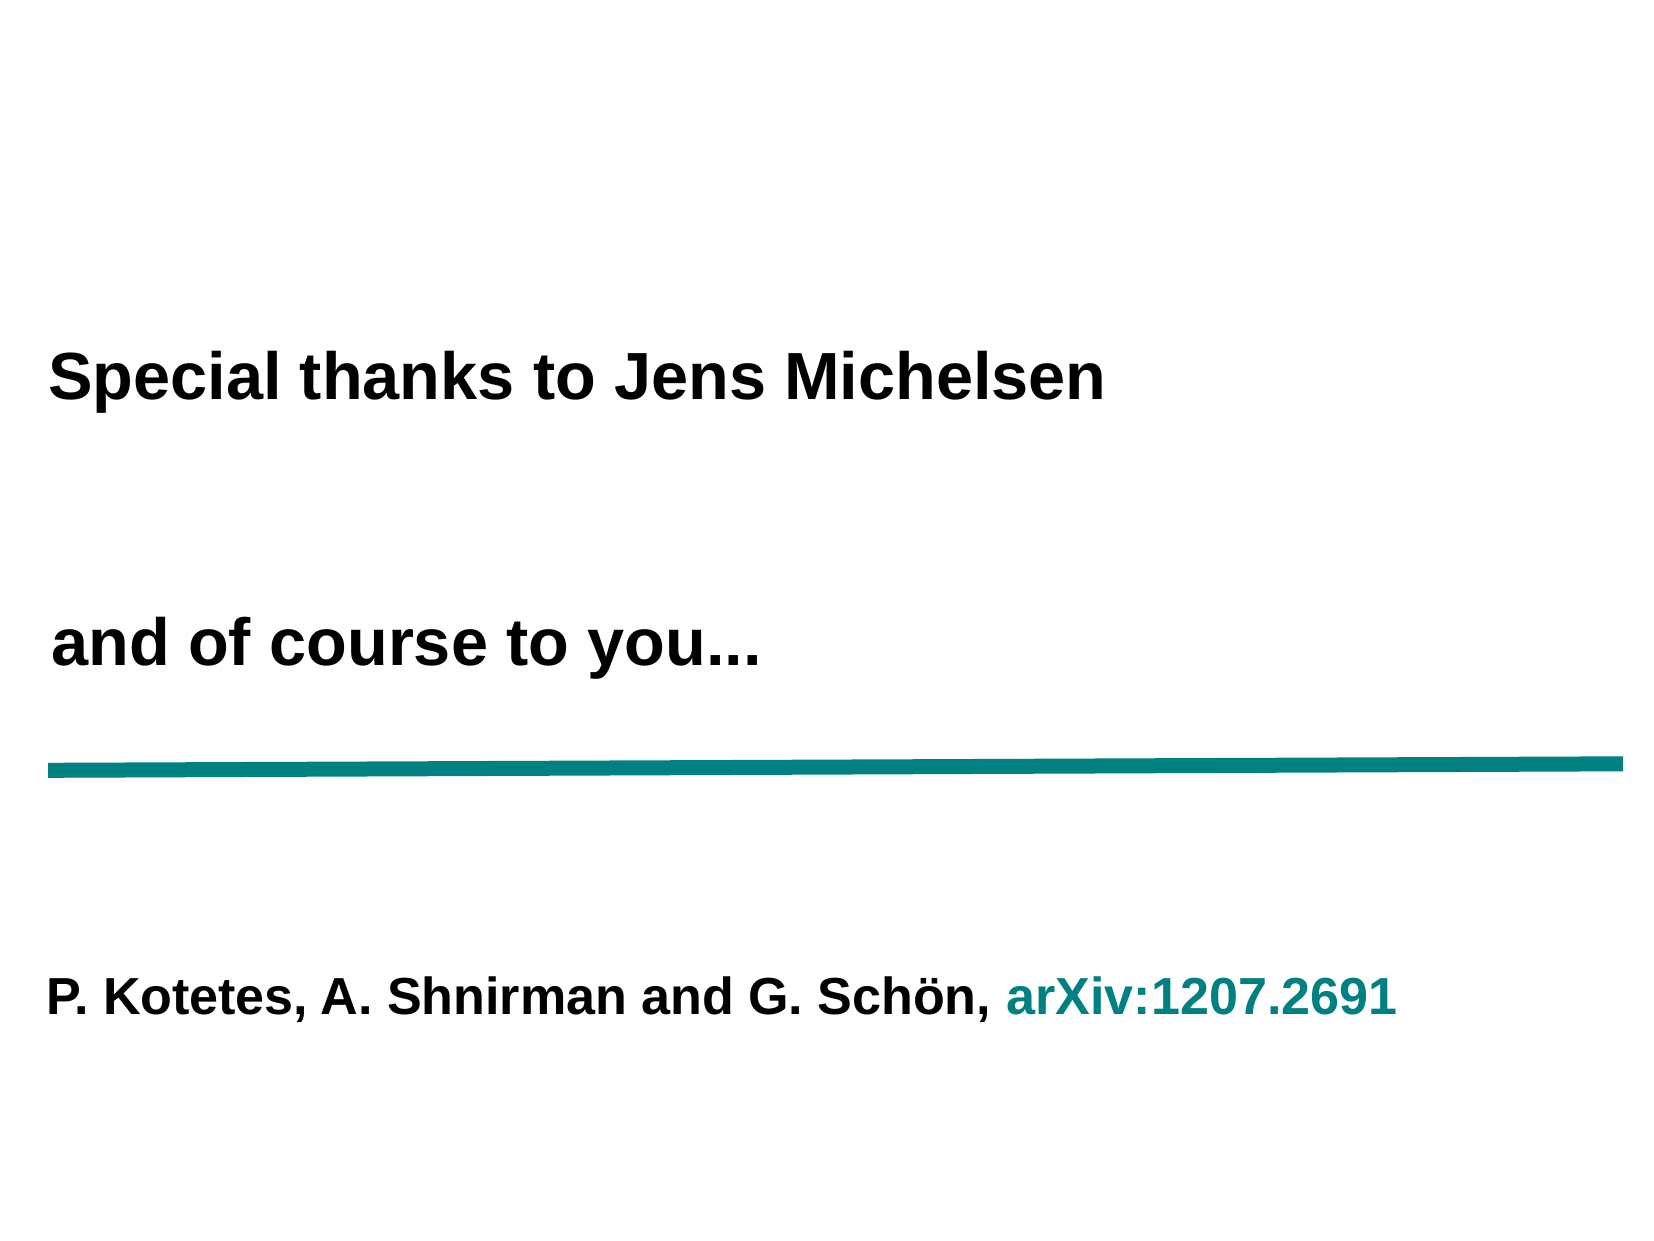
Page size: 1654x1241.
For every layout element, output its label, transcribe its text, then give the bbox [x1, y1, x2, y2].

text_box and of course to you... [36, 578, 947, 703]
text_box Special thanks to Jens Michelsen [33, 312, 1585, 437]
text_box P. Kotetes, A. Shnirman and G. Schön, arXiv:1207.2691 [31, 944, 1636, 1069]
